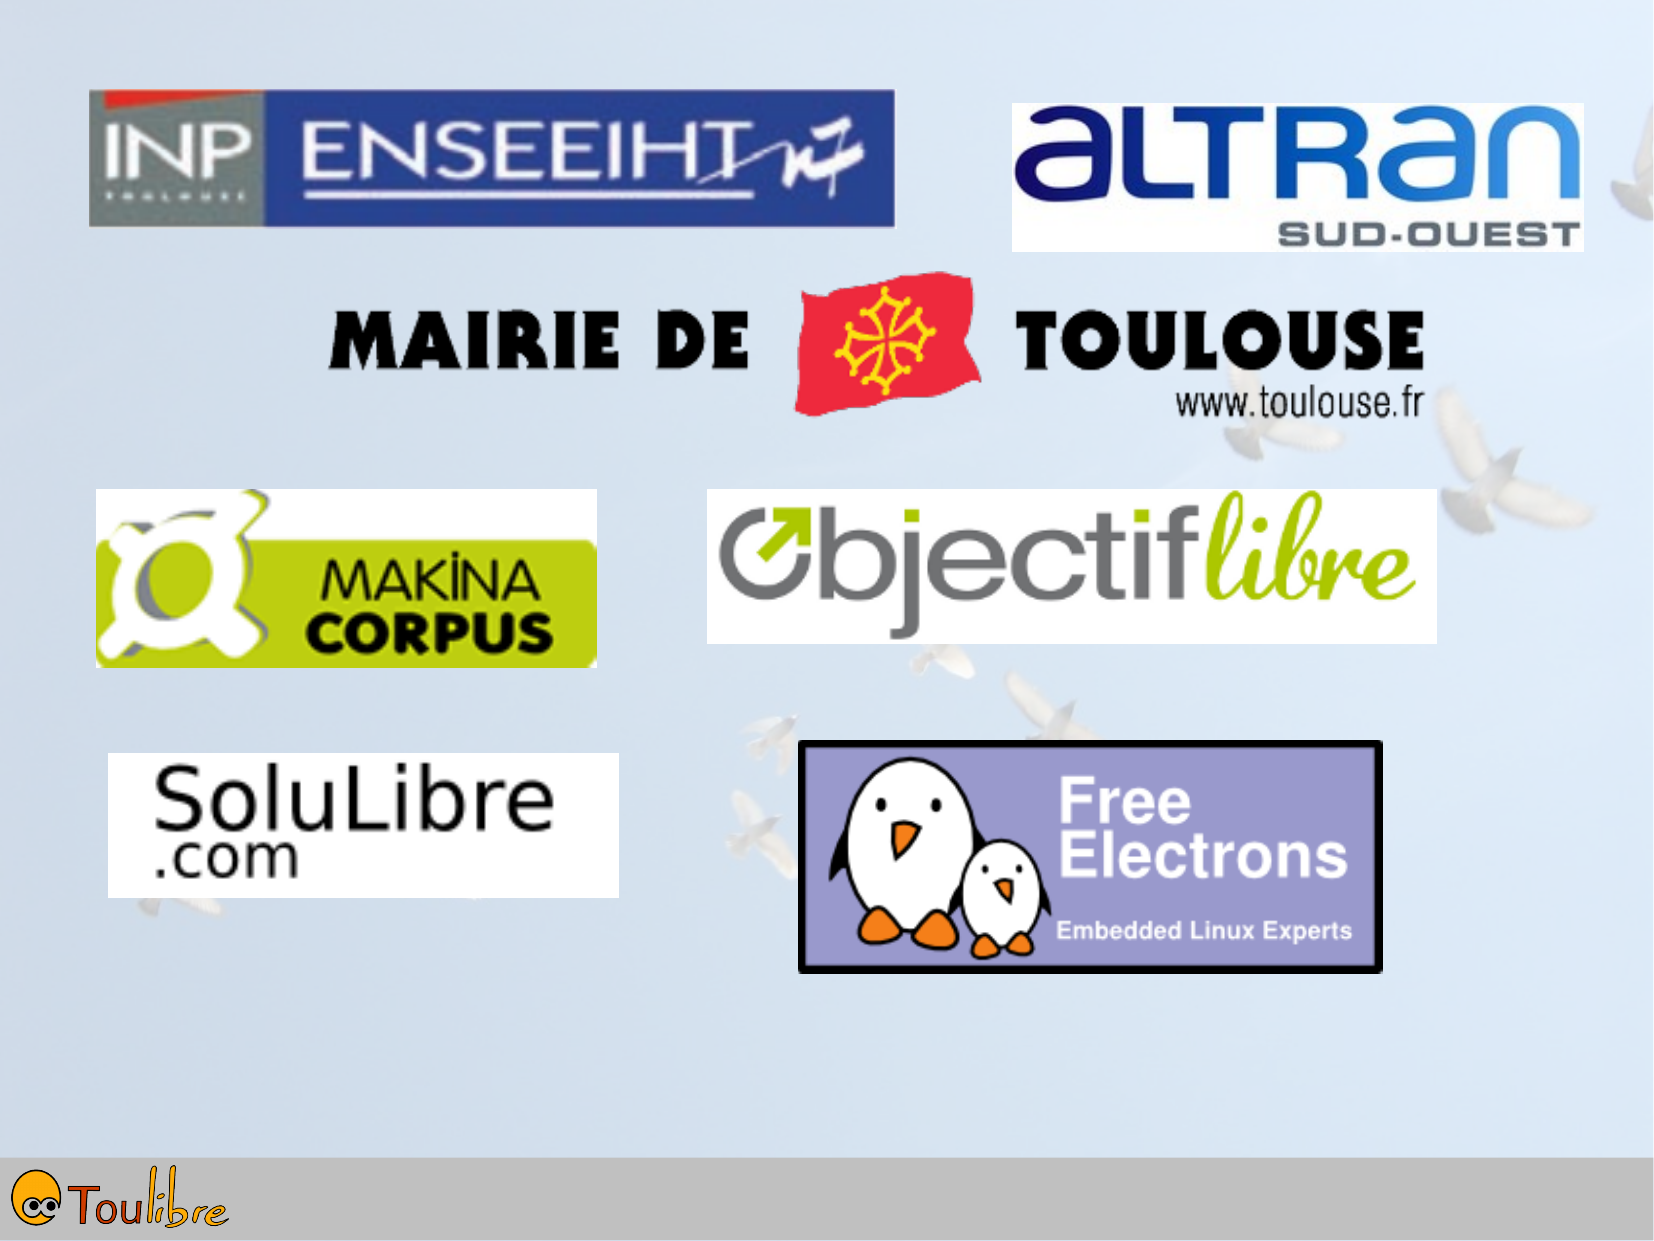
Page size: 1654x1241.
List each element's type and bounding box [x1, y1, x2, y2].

picture [327, 270, 1438, 427]
picture [798, 740, 1383, 974]
picture [108, 753, 619, 898]
picture [11, 1165, 229, 1228]
picture [1012, 103, 1584, 252]
picture [89, 89, 897, 229]
picture [96, 489, 597, 668]
picture [707, 489, 1437, 644]
